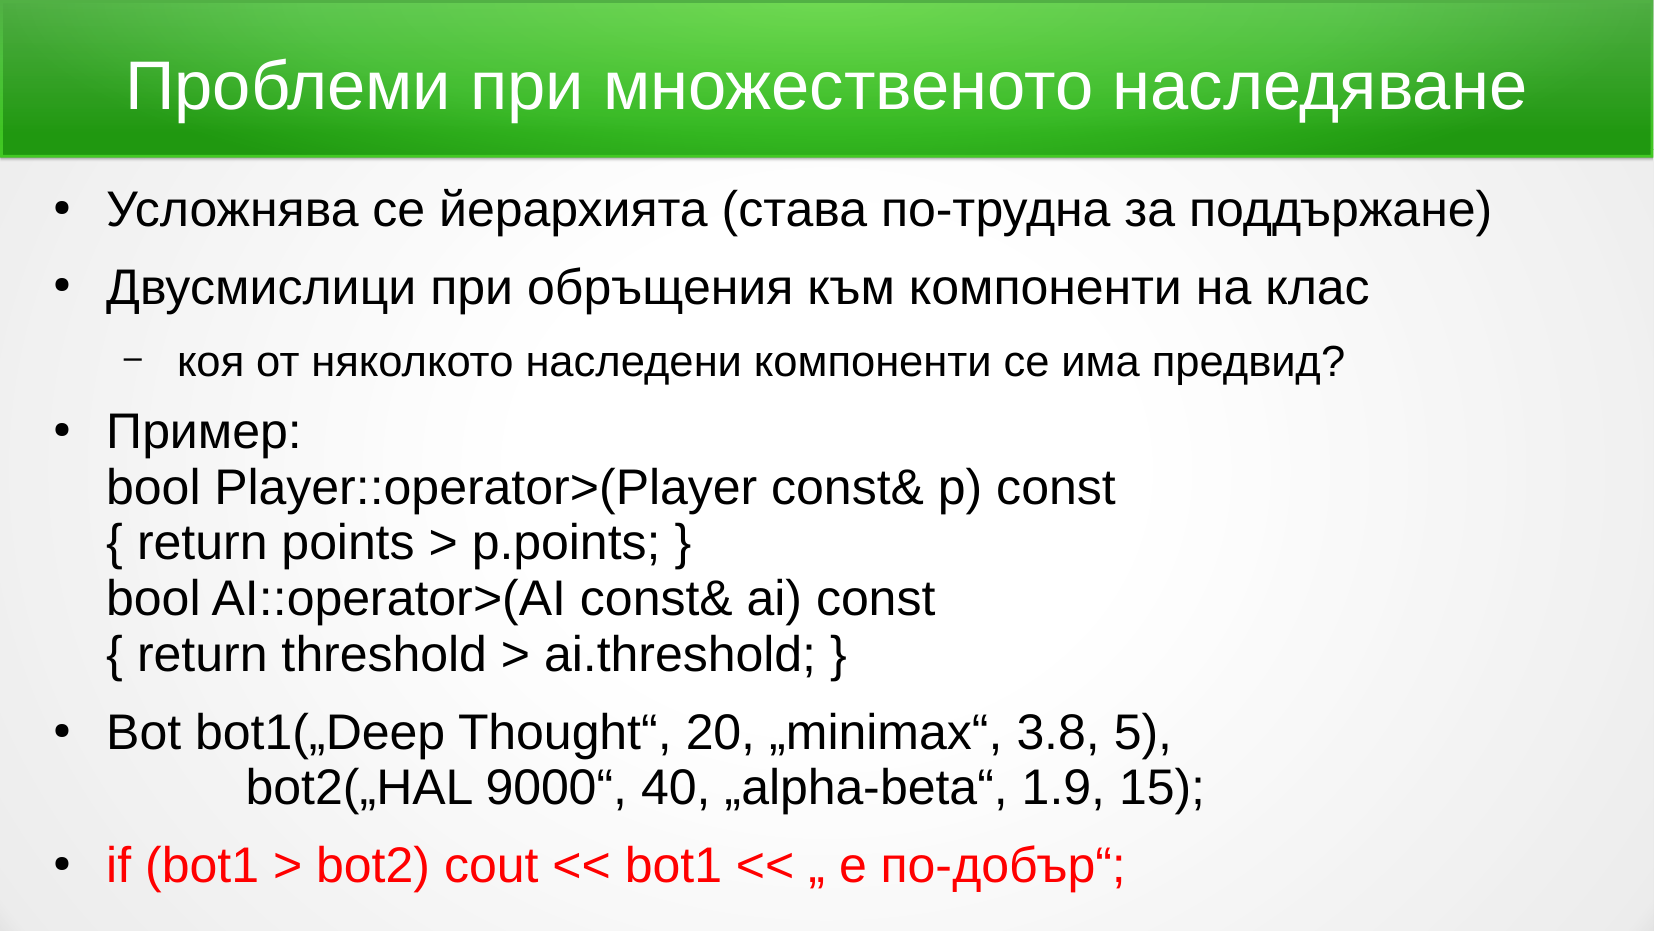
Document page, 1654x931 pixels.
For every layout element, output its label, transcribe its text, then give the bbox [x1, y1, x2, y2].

title Проблеми при множественото наследяване [82, 37, 1571, 135]
list Усложнява се йерархията (става по-трудна за поддържане) Двусмислици при обръщения към компоненти на клас коя от няколкото наследени компоненти се има предвид? Пример: bool Player::operator>(Player const& p) const { return points > p.points; } bool AI::operator>(AI const& ai) const { return threshold > ai.threshold; } Bot bot1(„Deep Thought“, 20, „minimax“, 3.8, 5), bot2(„HAL 9000“, 40, „alpha-beta“, 1.9, 15); if (bot1 > bot2) cout << bot1 << „ е по-добър“; [35, 181, 1619, 898]
